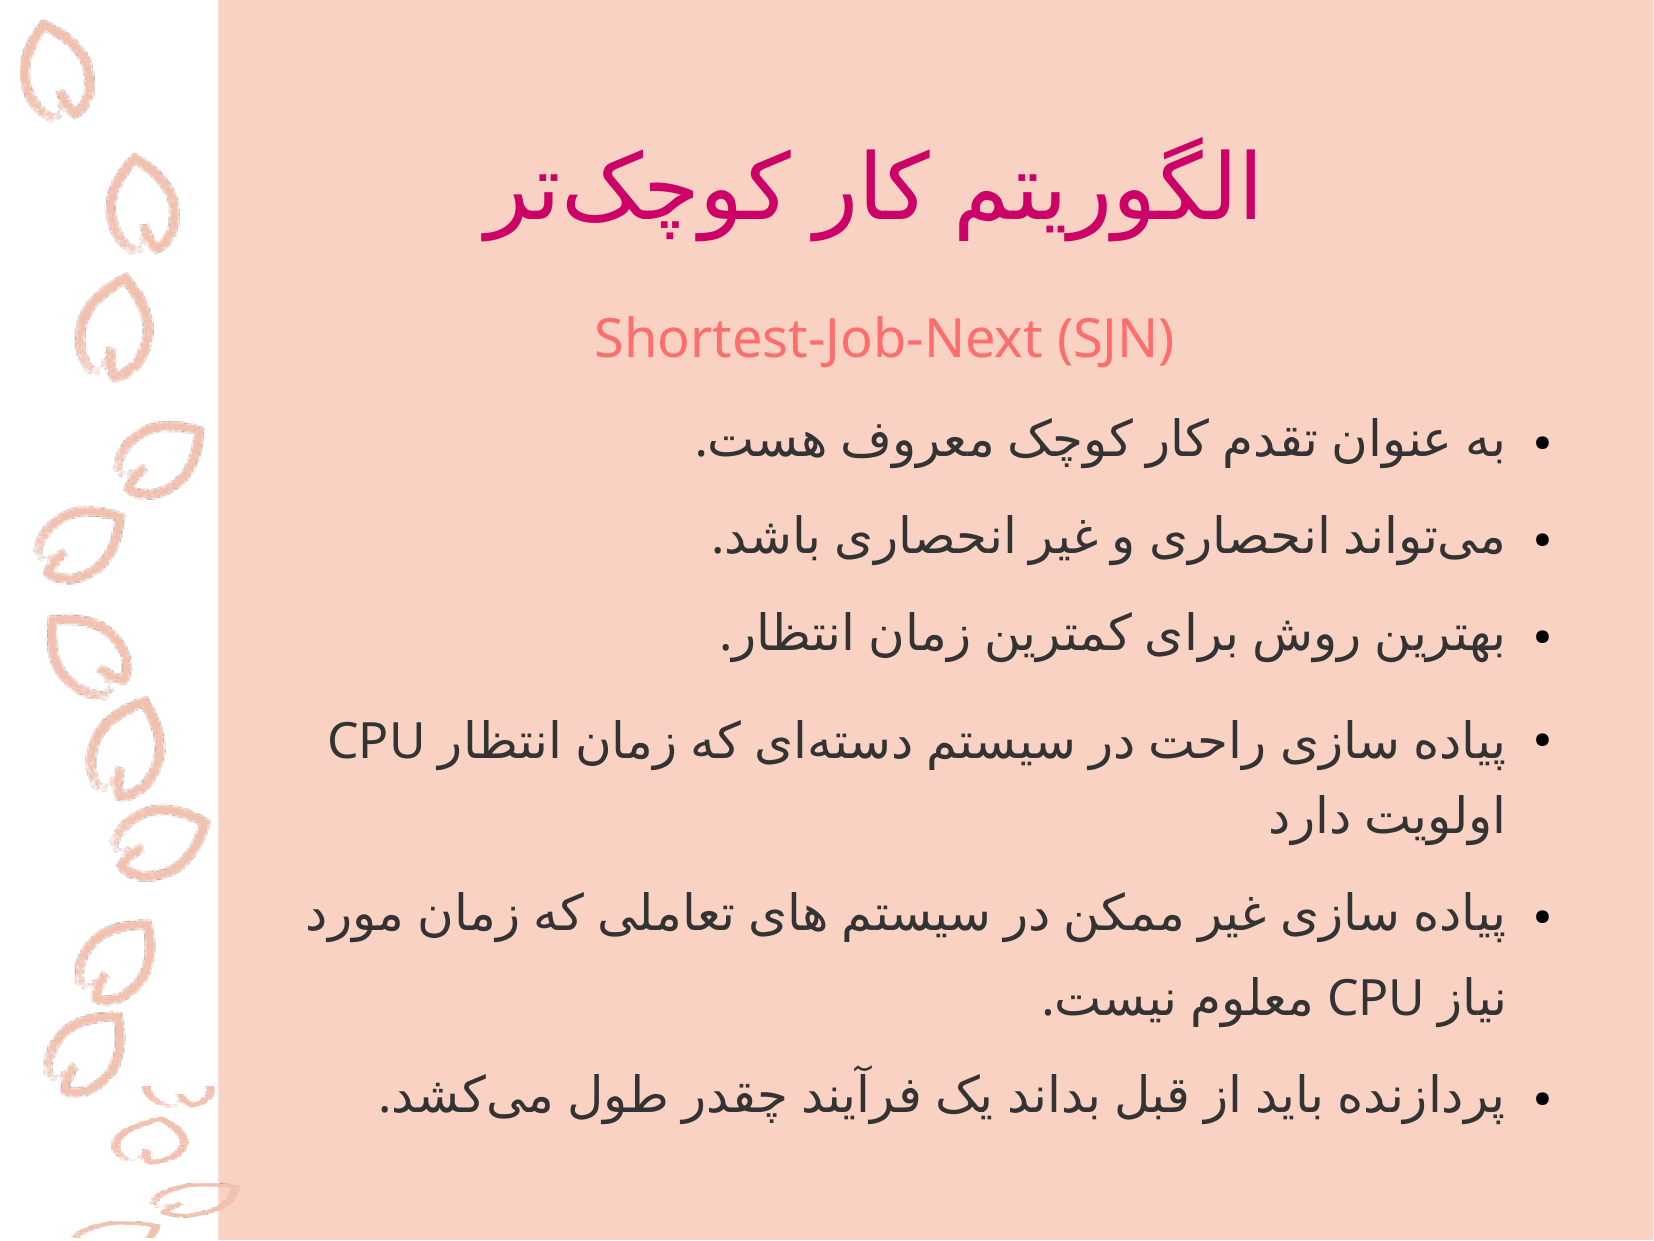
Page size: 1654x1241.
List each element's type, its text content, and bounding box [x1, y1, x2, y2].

title Shortest-Job-Next (SJN) [141, 264, 1630, 409]
title الگوریتم کار کوچک‌تر [183, 93, 1567, 264]
picture [20, 19, 247, 1238]
list به عنوان تقدم کار کوچک معروف هست. می‌تواند انحصاری و غیر انحصاری باشد. بهترین روش برای کمترین زمان انتظار. پیاده سازی راحت در سیستم دسته‌ای که زمان انتظار CPU اولویت دارد پیاده سازی غیر ممکن در سیستم های تعاملی که زمان مورد نیاز CPU معلوم نیست. پردازنده باید از قبل بداند یک فرآیند چقدر طول می‌کشد. [266, 409, 1561, 1142]
